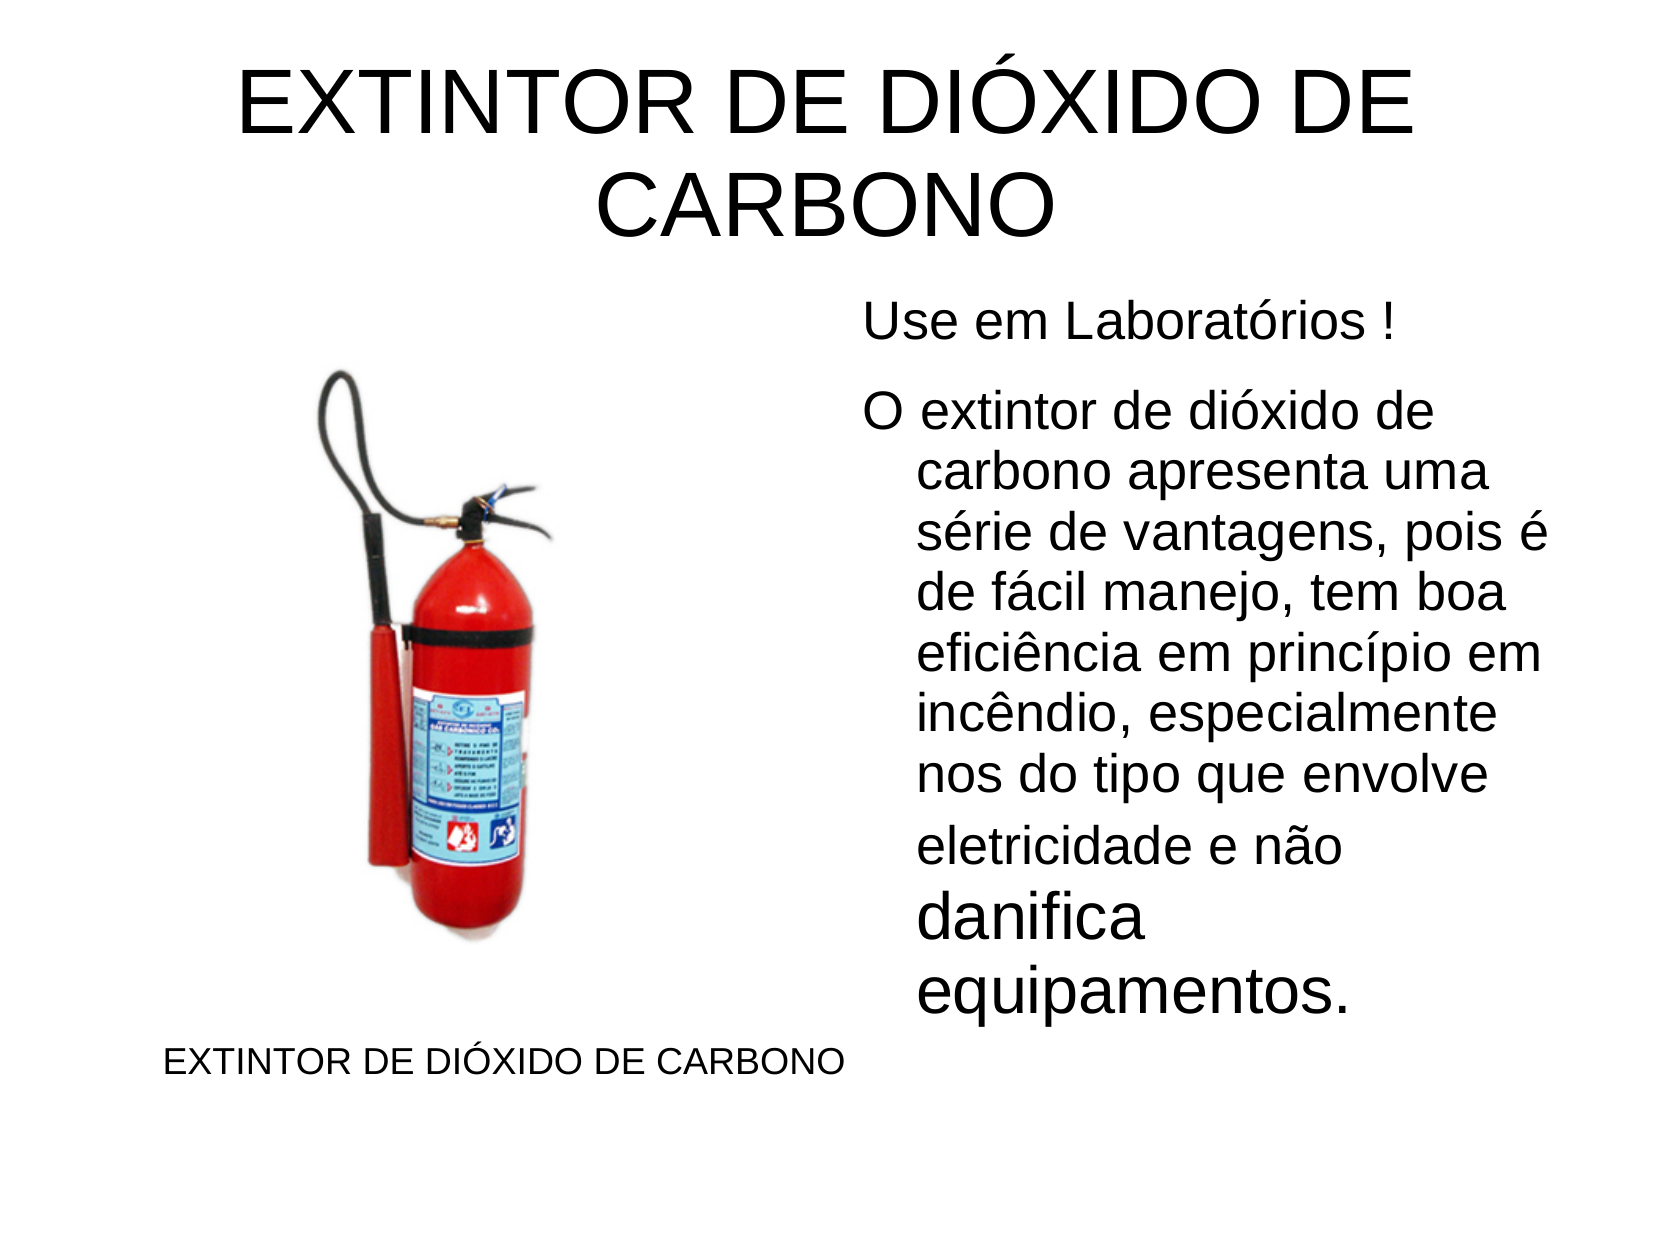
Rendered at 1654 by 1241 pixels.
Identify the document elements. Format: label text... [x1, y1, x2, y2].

title EXTINTOR DE DIÓXIDO DE CARBONO [82, 49, 1571, 257]
picture [311, 362, 562, 945]
text_box EXTINTOR DE DIÓXIDO DE CARBONO [147, 1033, 1116, 1091]
list Use em Laboratórios ! O extintor de dióxido de carbono apresenta uma série de vantagens, pois é de fácil manejo, tem boa eficiência em princípio em incêndio, especialmente nos do tipo que envolve eletricidade e não danifica equipamentos. [845, 290, 1572, 1094]
